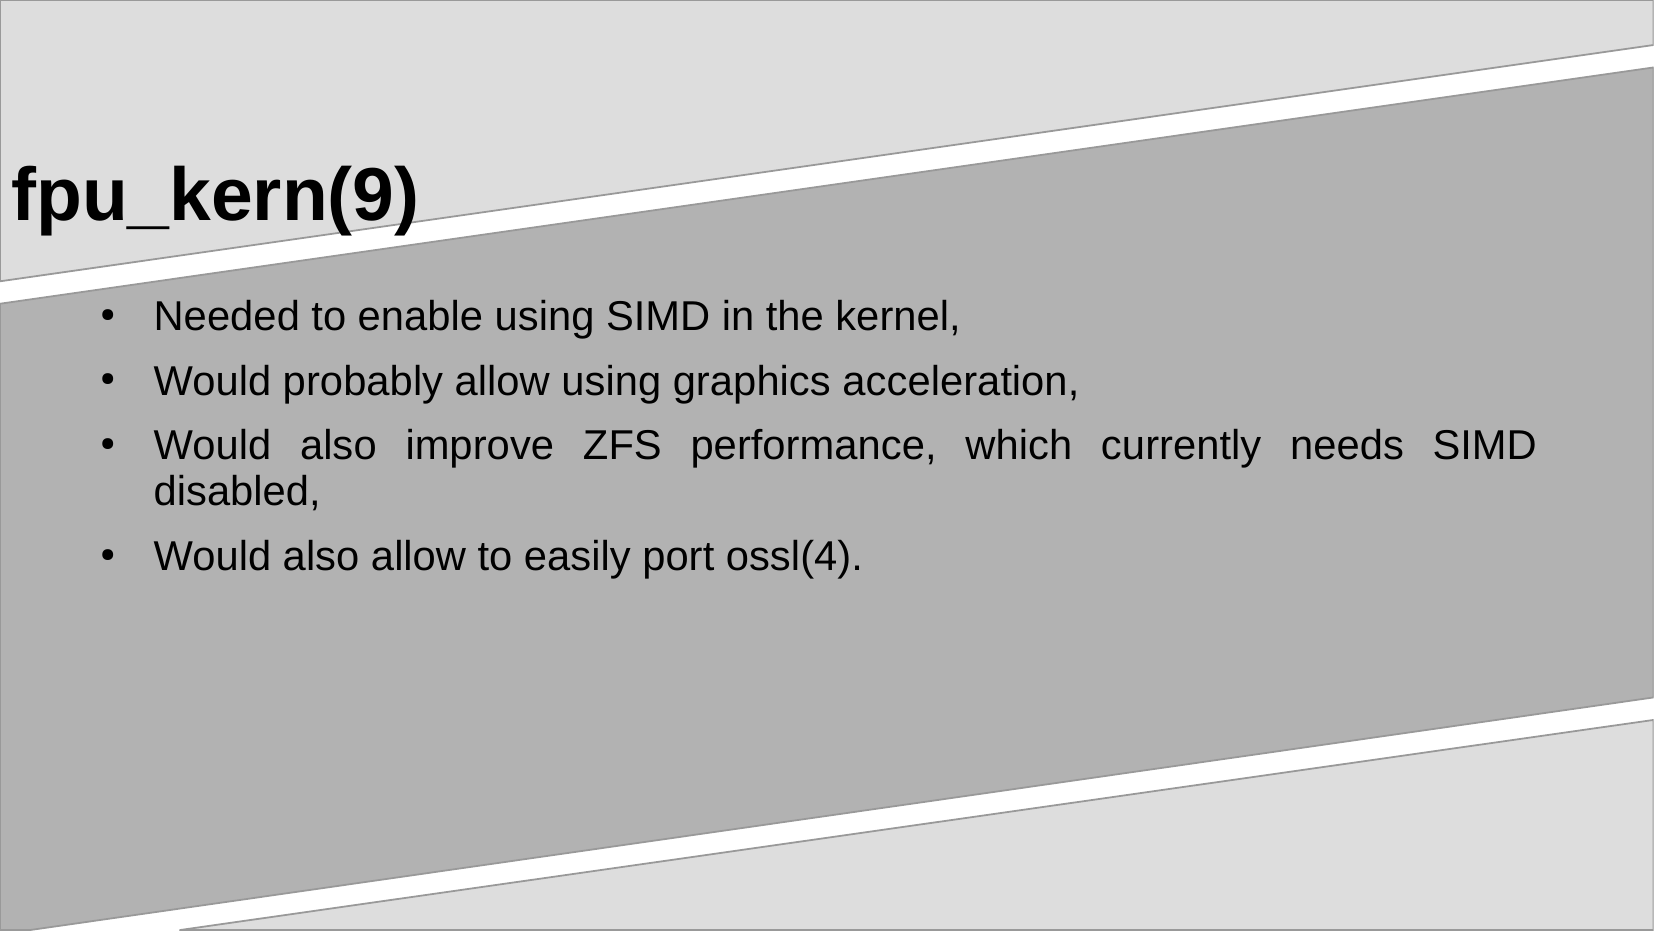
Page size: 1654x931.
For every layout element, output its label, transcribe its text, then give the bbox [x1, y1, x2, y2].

title fpu_kern(9) [11, 116, 1489, 274]
list Needed to enable using SIMD in the kernel, Would probably allow using graphics acceleration, Would also improve ZFS performance, which currently needs SIMD disabled, Would also allow to easily port ossl(4). [82, 292, 1538, 833]
